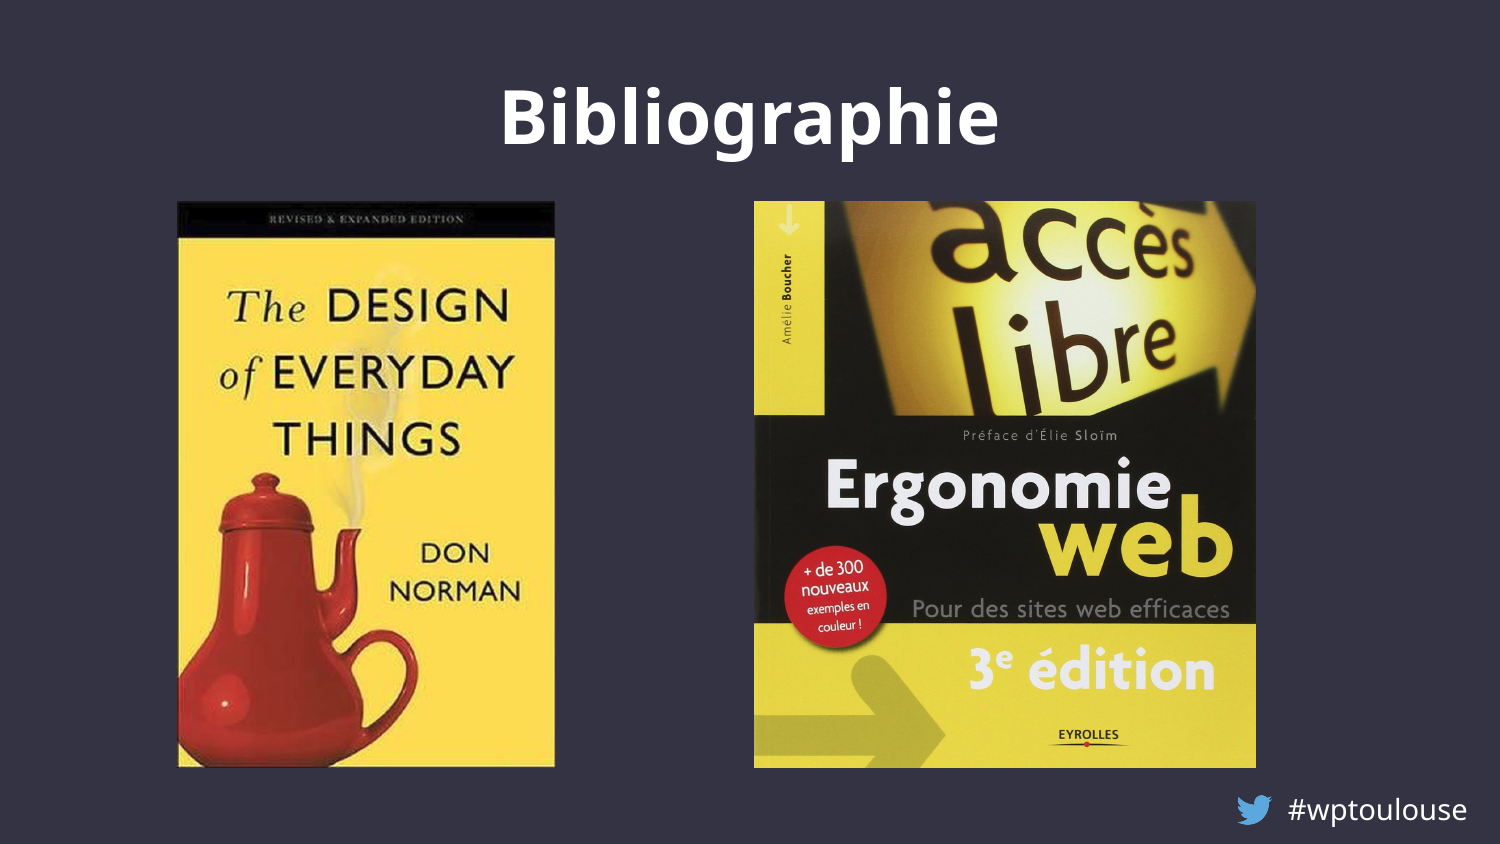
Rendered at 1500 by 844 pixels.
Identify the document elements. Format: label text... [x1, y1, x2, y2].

picture [177, 201, 556, 768]
picture [1236, 795, 1273, 825]
picture [754, 201, 1256, 768]
title Bibliographie [75, 33, 1425, 175]
text_box #wptoulouse [1272, 776, 1488, 832]
